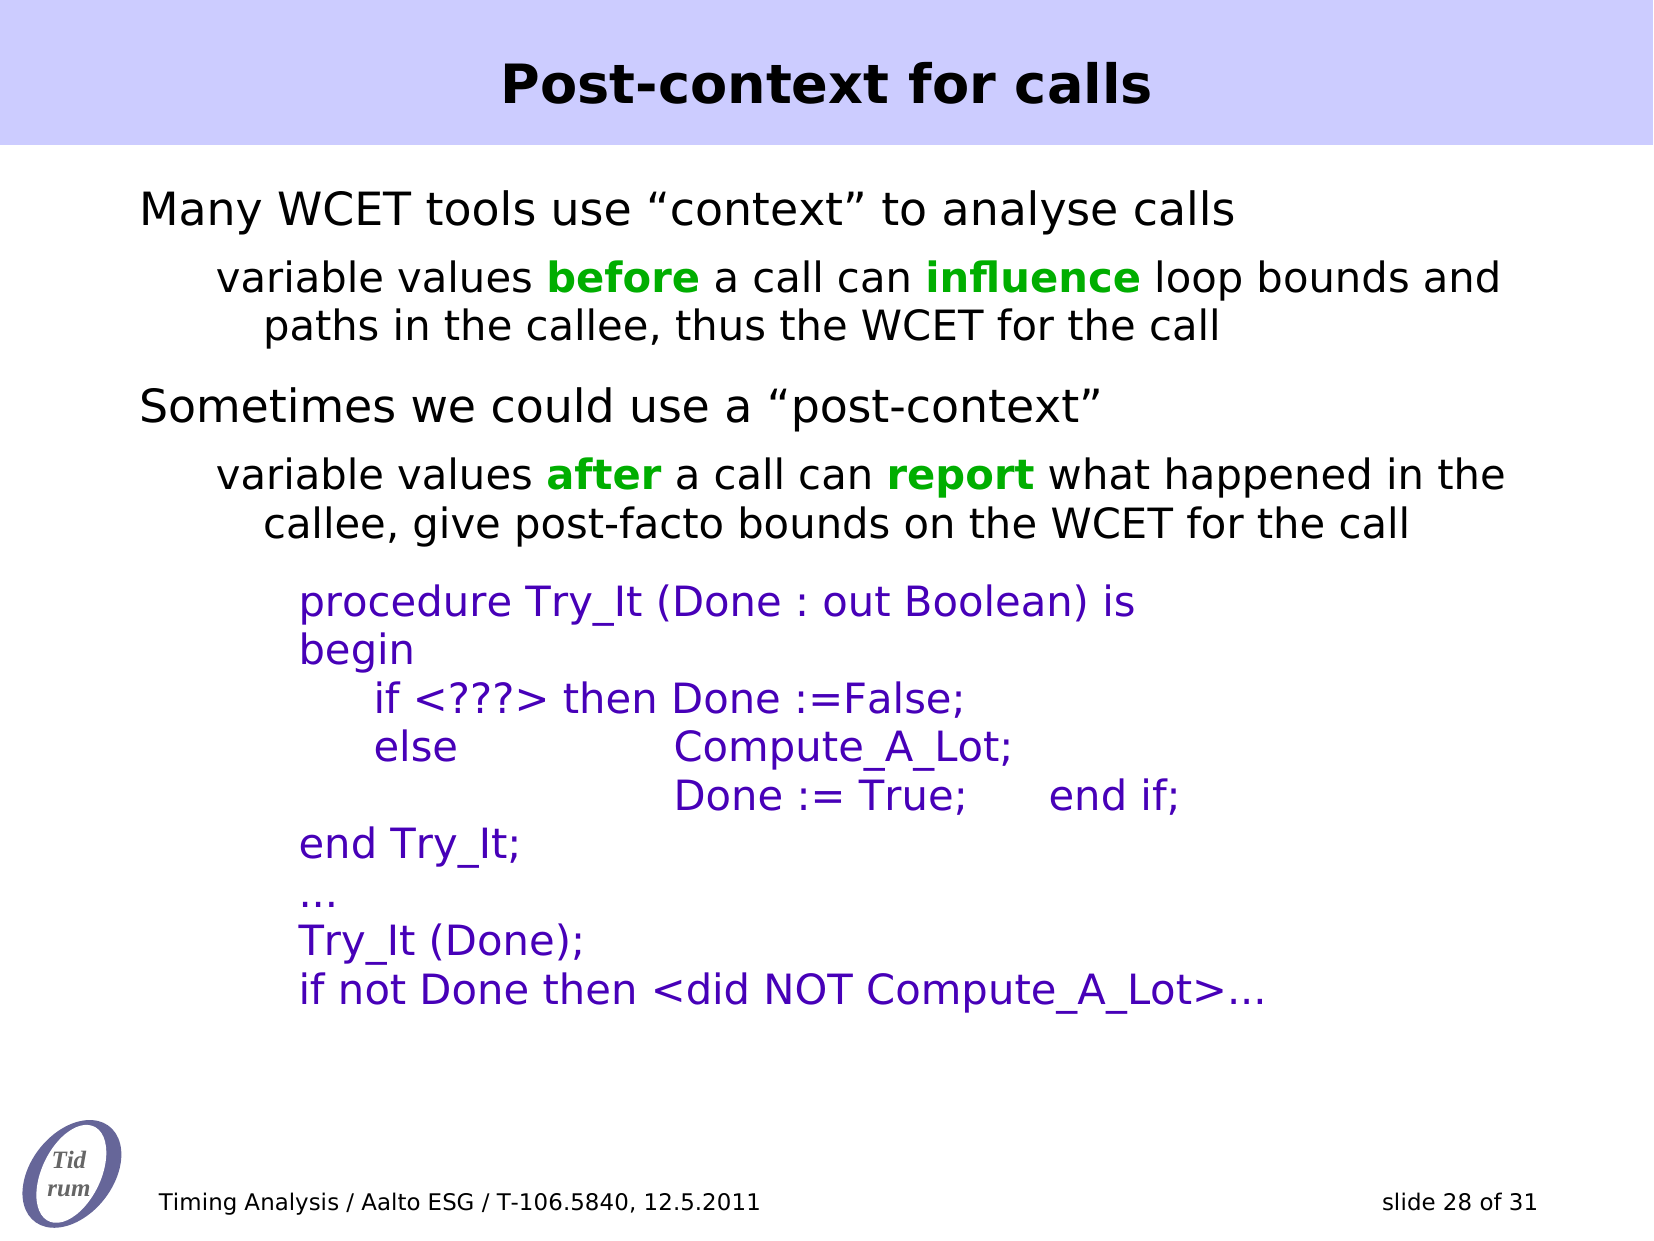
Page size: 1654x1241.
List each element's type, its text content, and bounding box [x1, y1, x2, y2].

list Many WCET tools use “context” to analyse calls variable values before a call can influence loop bounds and paths in the callee, thus the WCET for the call Sometimes we could use a “post-context” variable values after a call can report what happened in the callee, give post-facto bounds on the WCET for the call procedure Try_It (Done : out Boolean) is begin if <???> then Done :=False; else Compute_A_Lot; Done := True; end if; end Try_It; ... Try_It (Done); if not Done then <did NOT Compute_A_Lot>... [121, 182, 1533, 1121]
title Post-context for calls [121, 43, 1533, 126]
